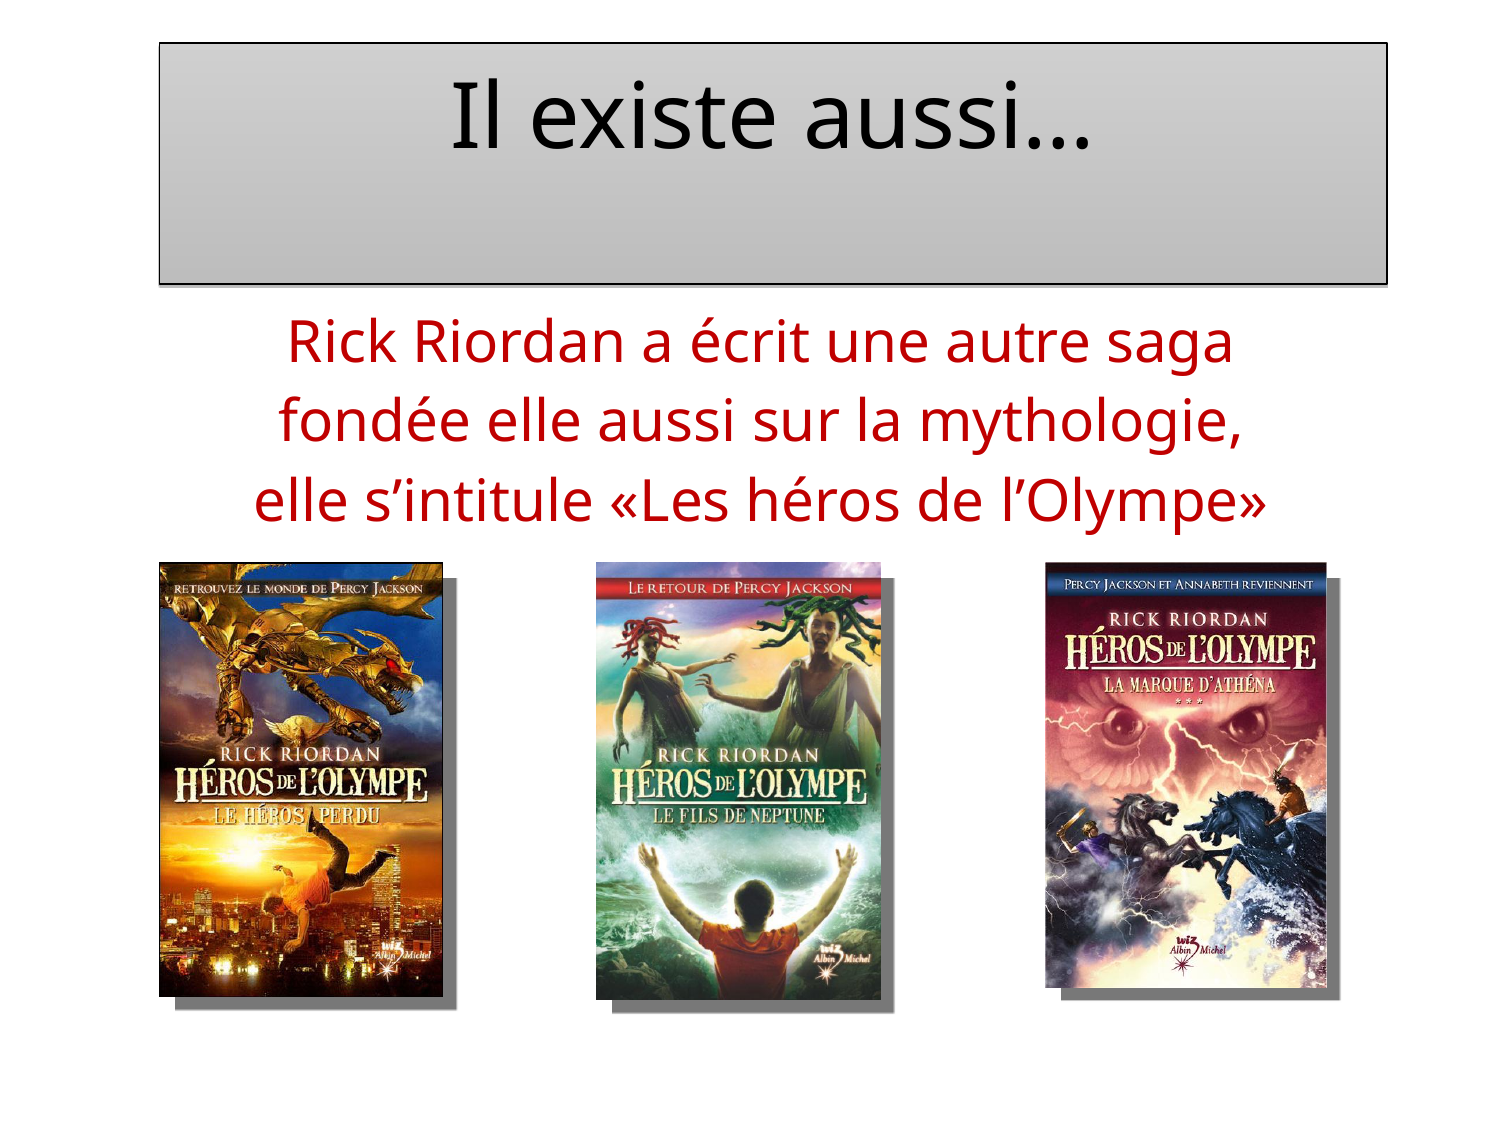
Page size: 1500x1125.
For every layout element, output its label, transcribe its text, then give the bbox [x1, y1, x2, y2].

picture [159, 562, 443, 997]
picture [596, 562, 881, 1000]
picture [1045, 562, 1327, 988]
subtitle Rick Riordan a écrit une autre saga fondée elle aussi sur la mythologie, elle s’intitule «Les héros de l’Olympe» [236, 212, 1287, 544]
title Il existe aussi… [159, 42, 1388, 284]
